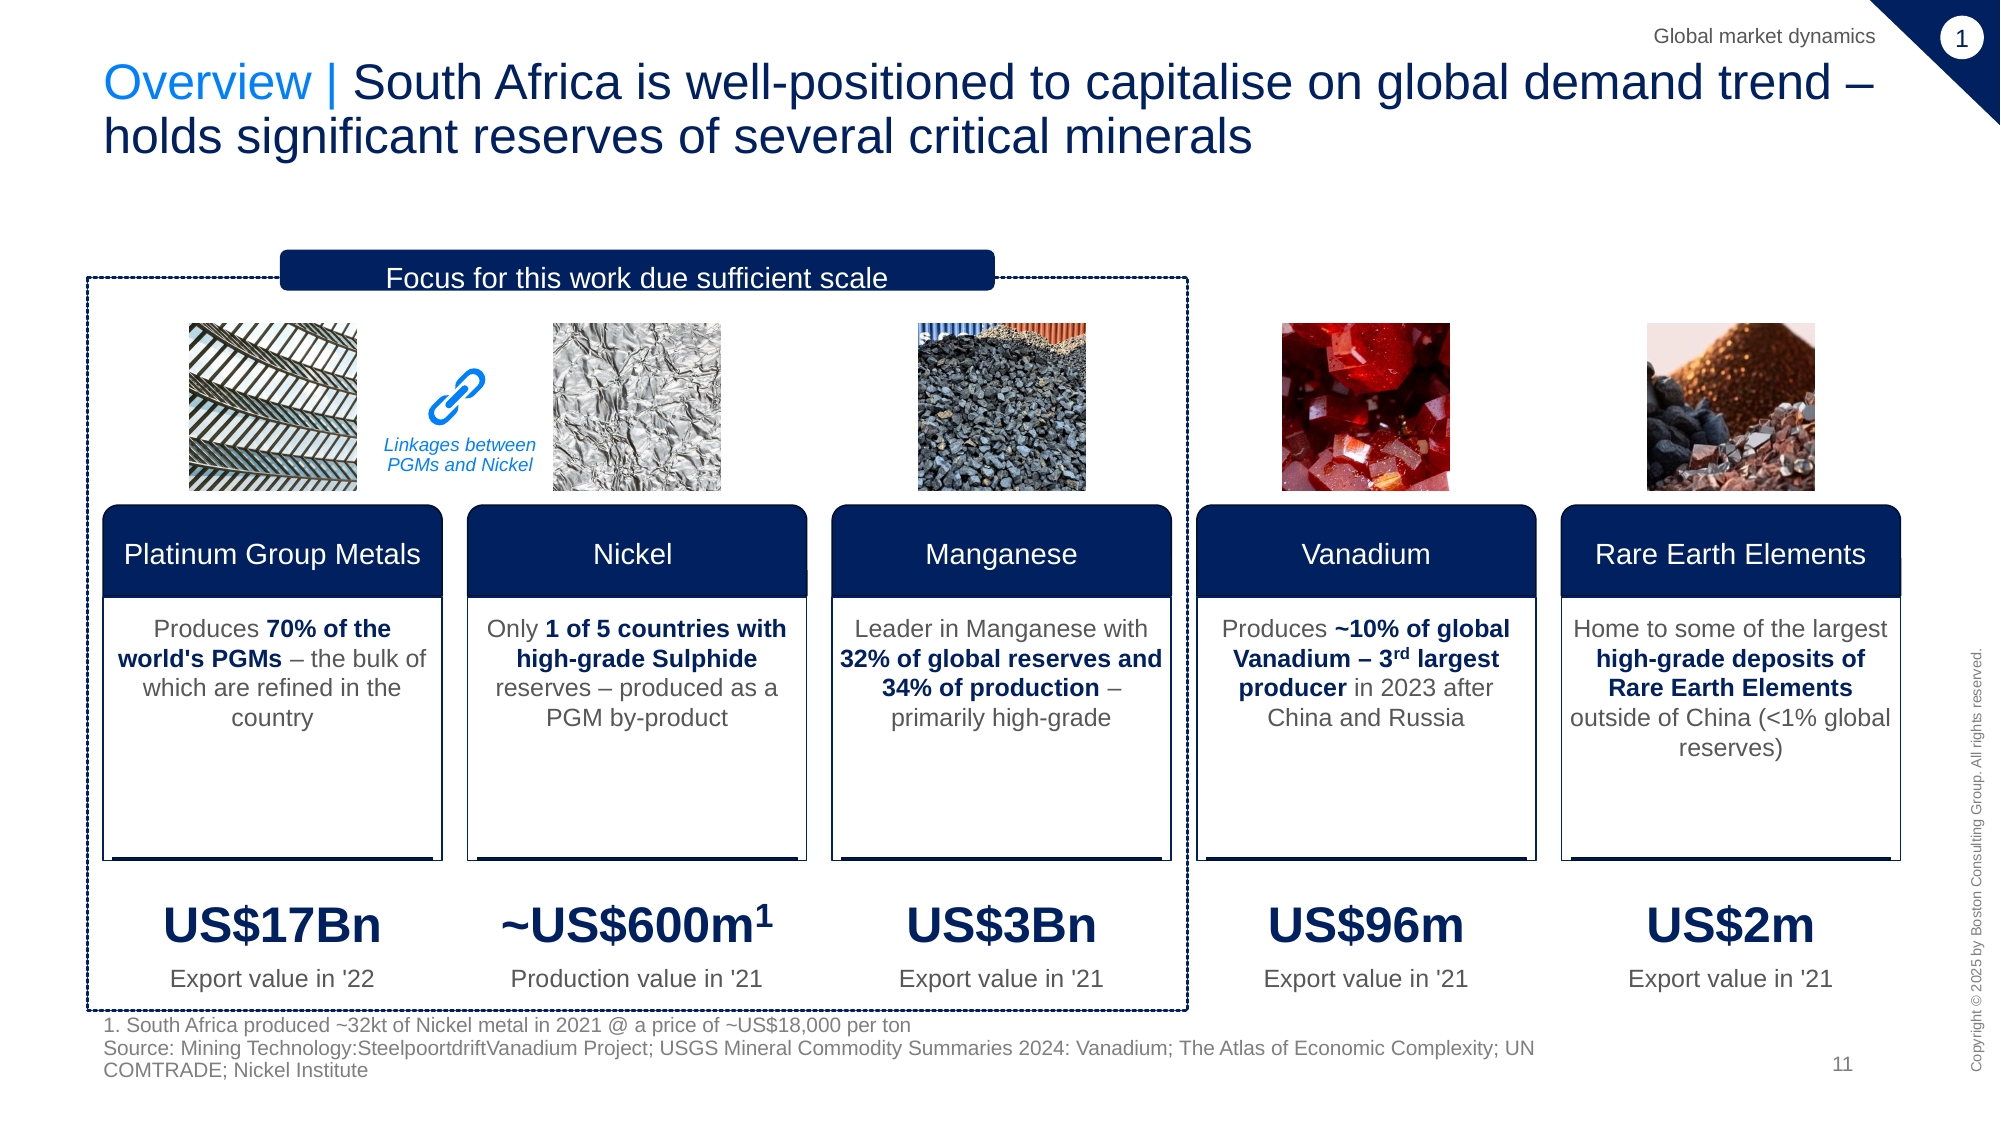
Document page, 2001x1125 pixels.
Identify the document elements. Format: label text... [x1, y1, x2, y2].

text_box US$17Bn Export value in '22 [108, 881, 438, 1011]
picture [189, 323, 357, 491]
text_box Manganese [832, 505, 1172, 596]
text_box 1 [1940, 15, 1984, 60]
text_box [87, 277, 1187, 1011]
text_box Produces ~10% of global Vanadium – 3rd largest producer in 2023 after China and Russia [1196, 597, 1536, 861]
text_box 1. South Africa produced ~32kt of Nickel metal in 2021 @ a price of ~US$18,000 per ton Source: Mining Technology: Steelpoortdrift Vanadium Project; USGS Mineral Commodity Summaries 2024: Vanadium; The Atlas of Economic Complexity; UN COMTRADE; Nickel Institute [103, 1015, 1585, 1082]
text_box Only 1 of 5 countries with high-grade Sulphide reserves – produced as a PGM by-product [467, 597, 807, 861]
text_box Leader in Manganese with 32% of global reserves and 34% of production – primarily high-grade [832, 597, 1172, 861]
text_box [1869, 0, 2000, 126]
picture [1282, 323, 1450, 491]
title Overview | South Africa is well-positioned to capitalise on global demand trend – holds significant reserves of several critical minerals [103, 55, 1897, 165]
text_box Produces 70% of the world's PGMs – the bulk of which are refined in the country [103, 597, 443, 861]
text_box ~US$600m1 Production value in '21 [472, 881, 802, 1011]
picture [553, 323, 721, 491]
text_box Rare Earth Elements [1561, 505, 1901, 596]
text_box Platinum Group Metals [103, 505, 443, 596]
text_box US$3Bn Export value in '21 [837, 881, 1167, 1011]
text_box Home to some of the largest high-grade deposits of Rare Earth Elements outside of China (<1% global reserves) [1561, 597, 1901, 861]
text_box Focus for this work due sufficient scale [280, 250, 995, 290]
text_box Linkages between PGMs and Nickel [366, 429, 554, 481]
picture [1647, 323, 1815, 491]
text_box Nickel [467, 505, 807, 596]
text_box Vanadium [1196, 505, 1536, 596]
text_box US$2m Export value in '21 [1566, 881, 1896, 1011]
text_box US$96m Export value in '21 [1201, 881, 1531, 1011]
picture [918, 323, 1086, 491]
text_box Global market dynamics [1653, 14, 1892, 56]
